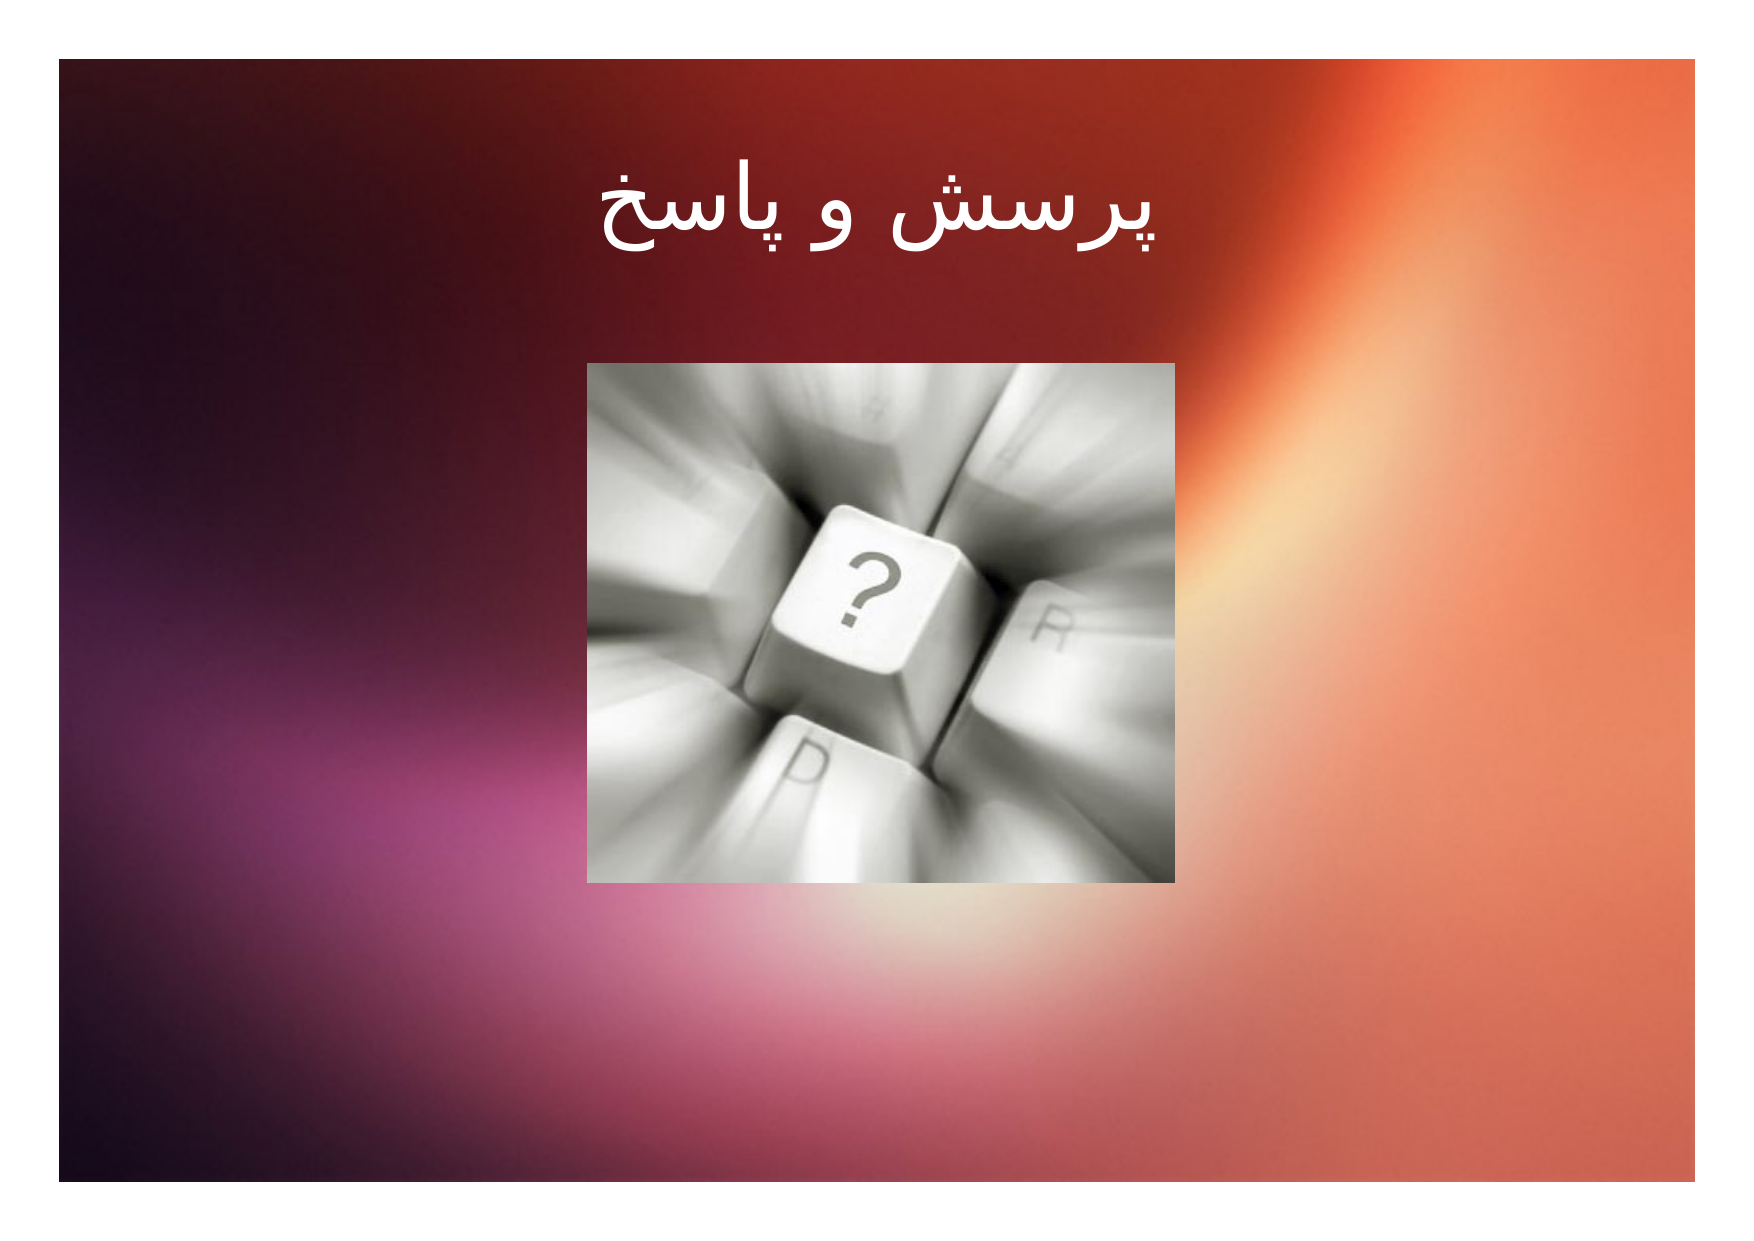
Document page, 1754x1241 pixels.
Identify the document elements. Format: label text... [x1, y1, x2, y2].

picture [59, 59, 1695, 1182]
title پرسش و پاسخ [140, 103, 1614, 292]
